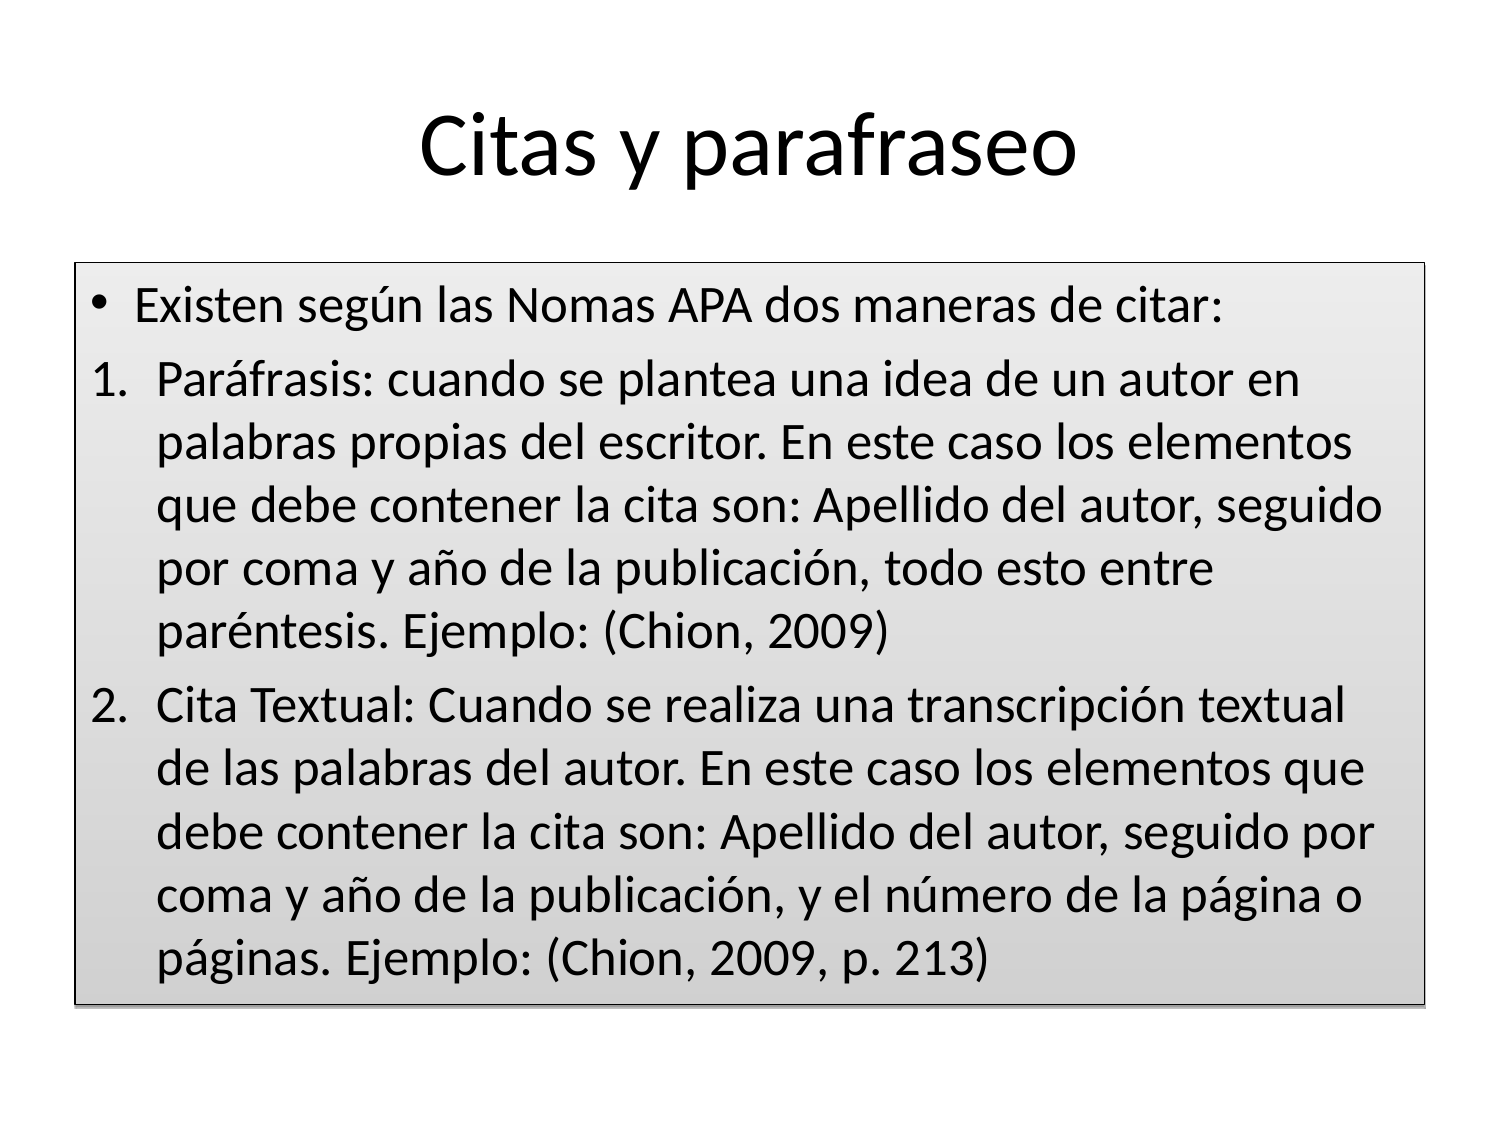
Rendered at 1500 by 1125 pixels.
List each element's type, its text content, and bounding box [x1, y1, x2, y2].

text_box Citas y parafraseo [75, 45, 1425, 233]
text_box Existen según las Nomas APA dos maneras de citar: Paráfrasis: cuando se plantea una idea de un autor en palabras propias del escritor. En este caso los elementos que debe contener la cita son: Apellido del autor, seguido por coma y año de la publicación, todo esto entre paréntesis. Ejemplo: (Chion, 2009) Cita Textual: Cuando se realiza una transcripción textual de las palabras del autor. En este caso los elementos que debe contener la cita son: Apellido del autor, seguido por coma y año de la publicación, y el número de la página o páginas. Ejemplo: (Chion, 2009, p. 213) [75, 262, 1425, 1005]
